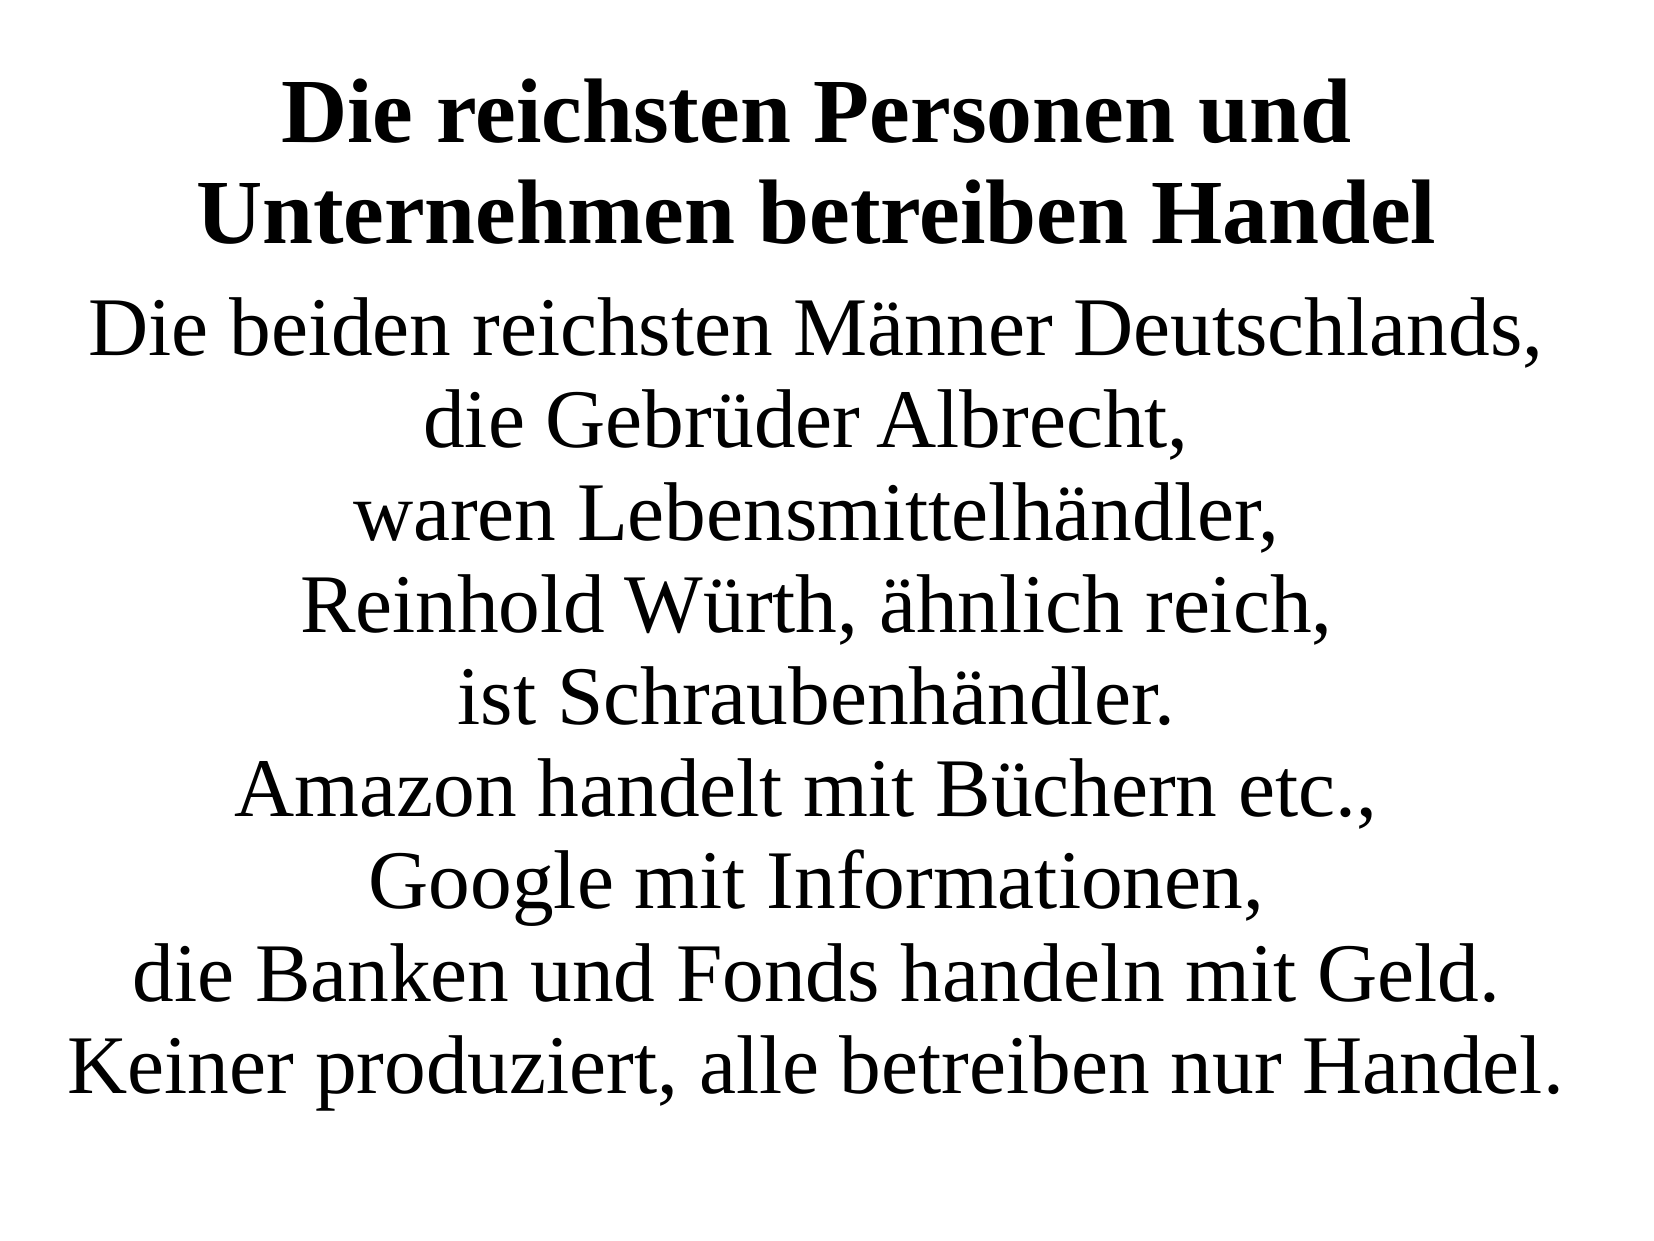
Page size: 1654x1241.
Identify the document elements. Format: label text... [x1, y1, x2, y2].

text_box Die reichsten Personen und Unternehmen betreiben Handel Die beiden reichsten Männer Deutschlands, die Gebrüder Albrecht, waren Lebensmittelhändler, Reinhold Würth, ähnlich reich, ist Schraubenhändler. Amazon handelt mit Büchern etc., Google mit Informationen, die Banken und Fonds handeln mit Geld. Keiner produziert, alle betreiben nur Handel. [53, 53, 1601, 1123]
